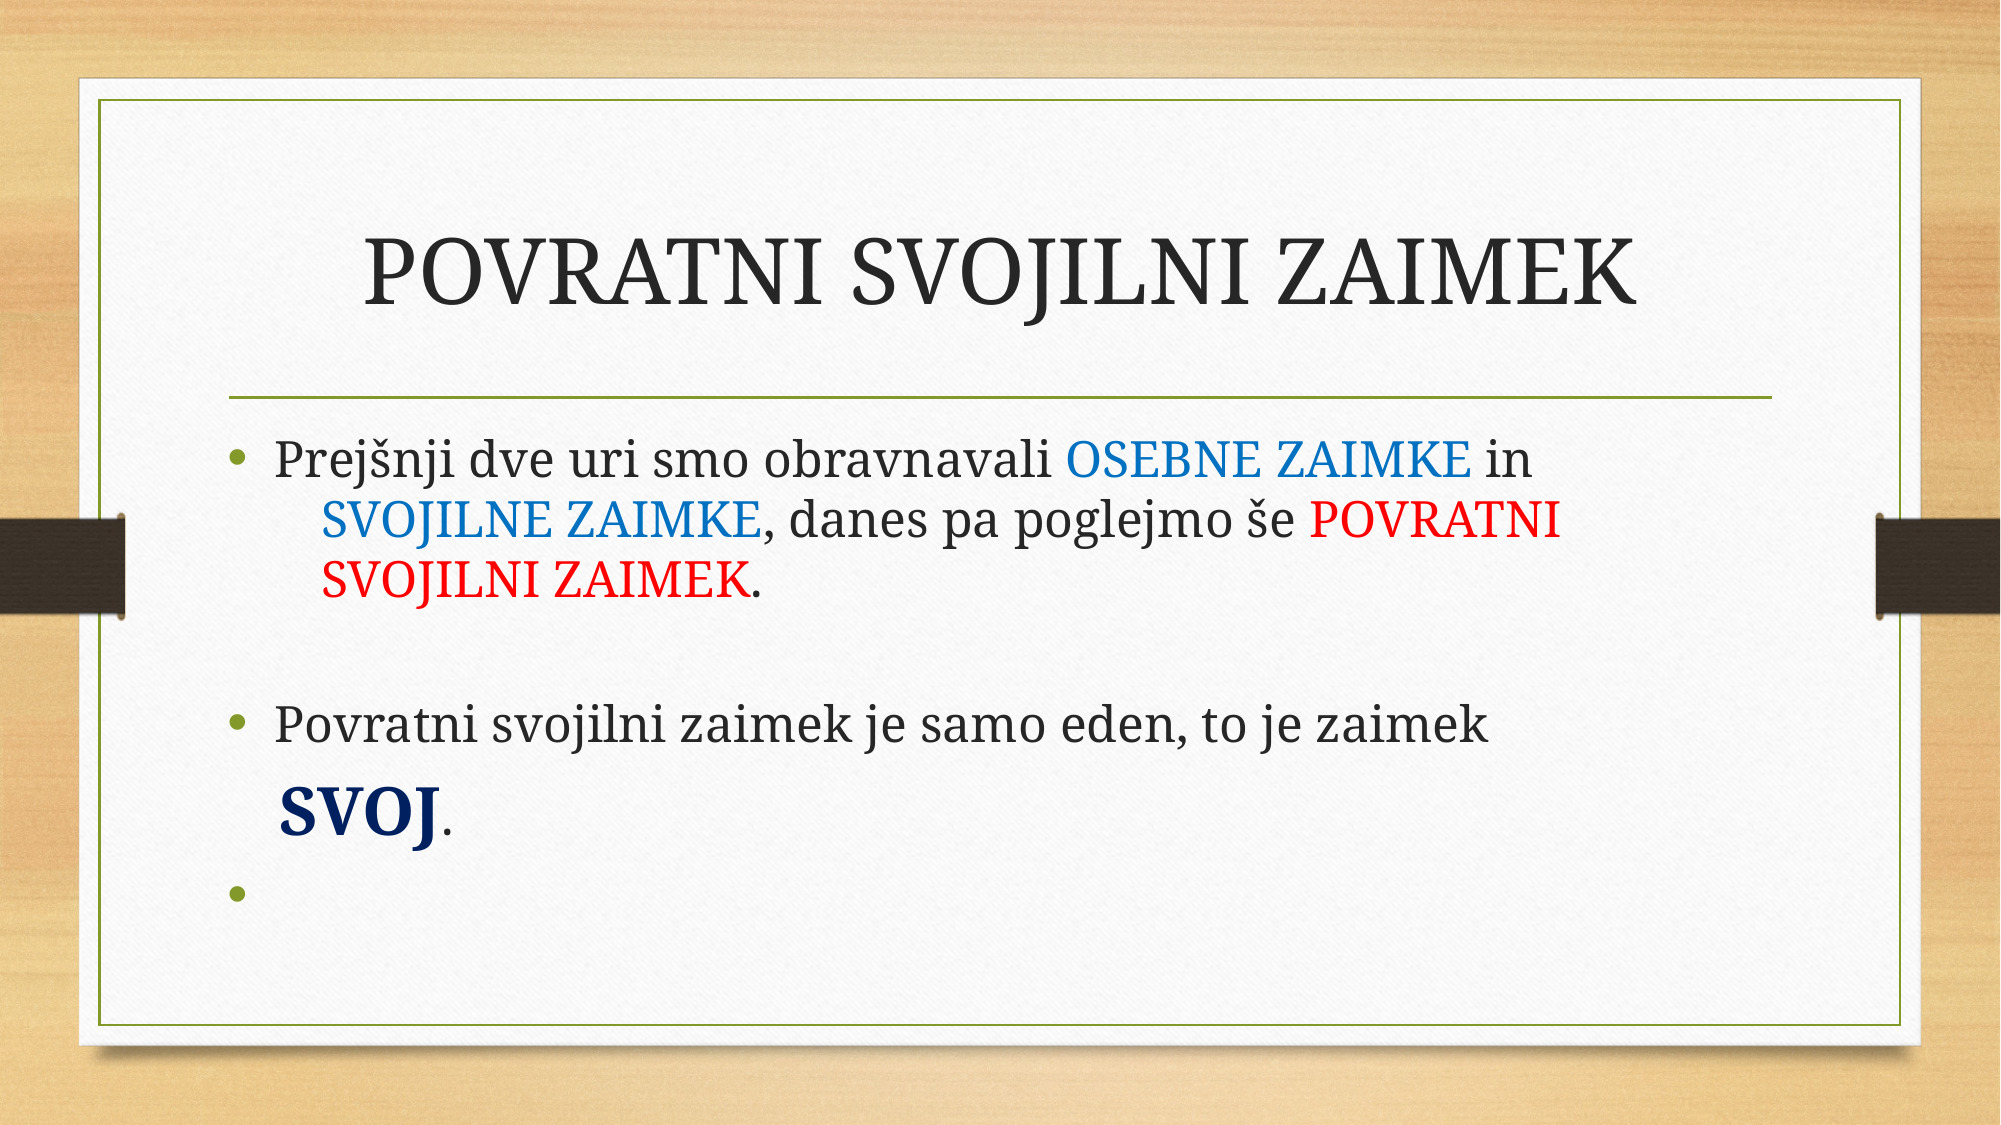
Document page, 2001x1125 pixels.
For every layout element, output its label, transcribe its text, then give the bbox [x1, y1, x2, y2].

title POVRATNI SVOJILNI ZAIMEK [212, 161, 1788, 376]
list Prejšnji dve uri smo obravnavali OSEBNE ZAIMKE in SVOJILNE ZAIMKE, danes pa poglejmo še POVRATNI SVOJILNI ZAIMEK. Povratni svojilni zaimek je samo eden, to je zaimek SVOJ. [212, 419, 1788, 964]
